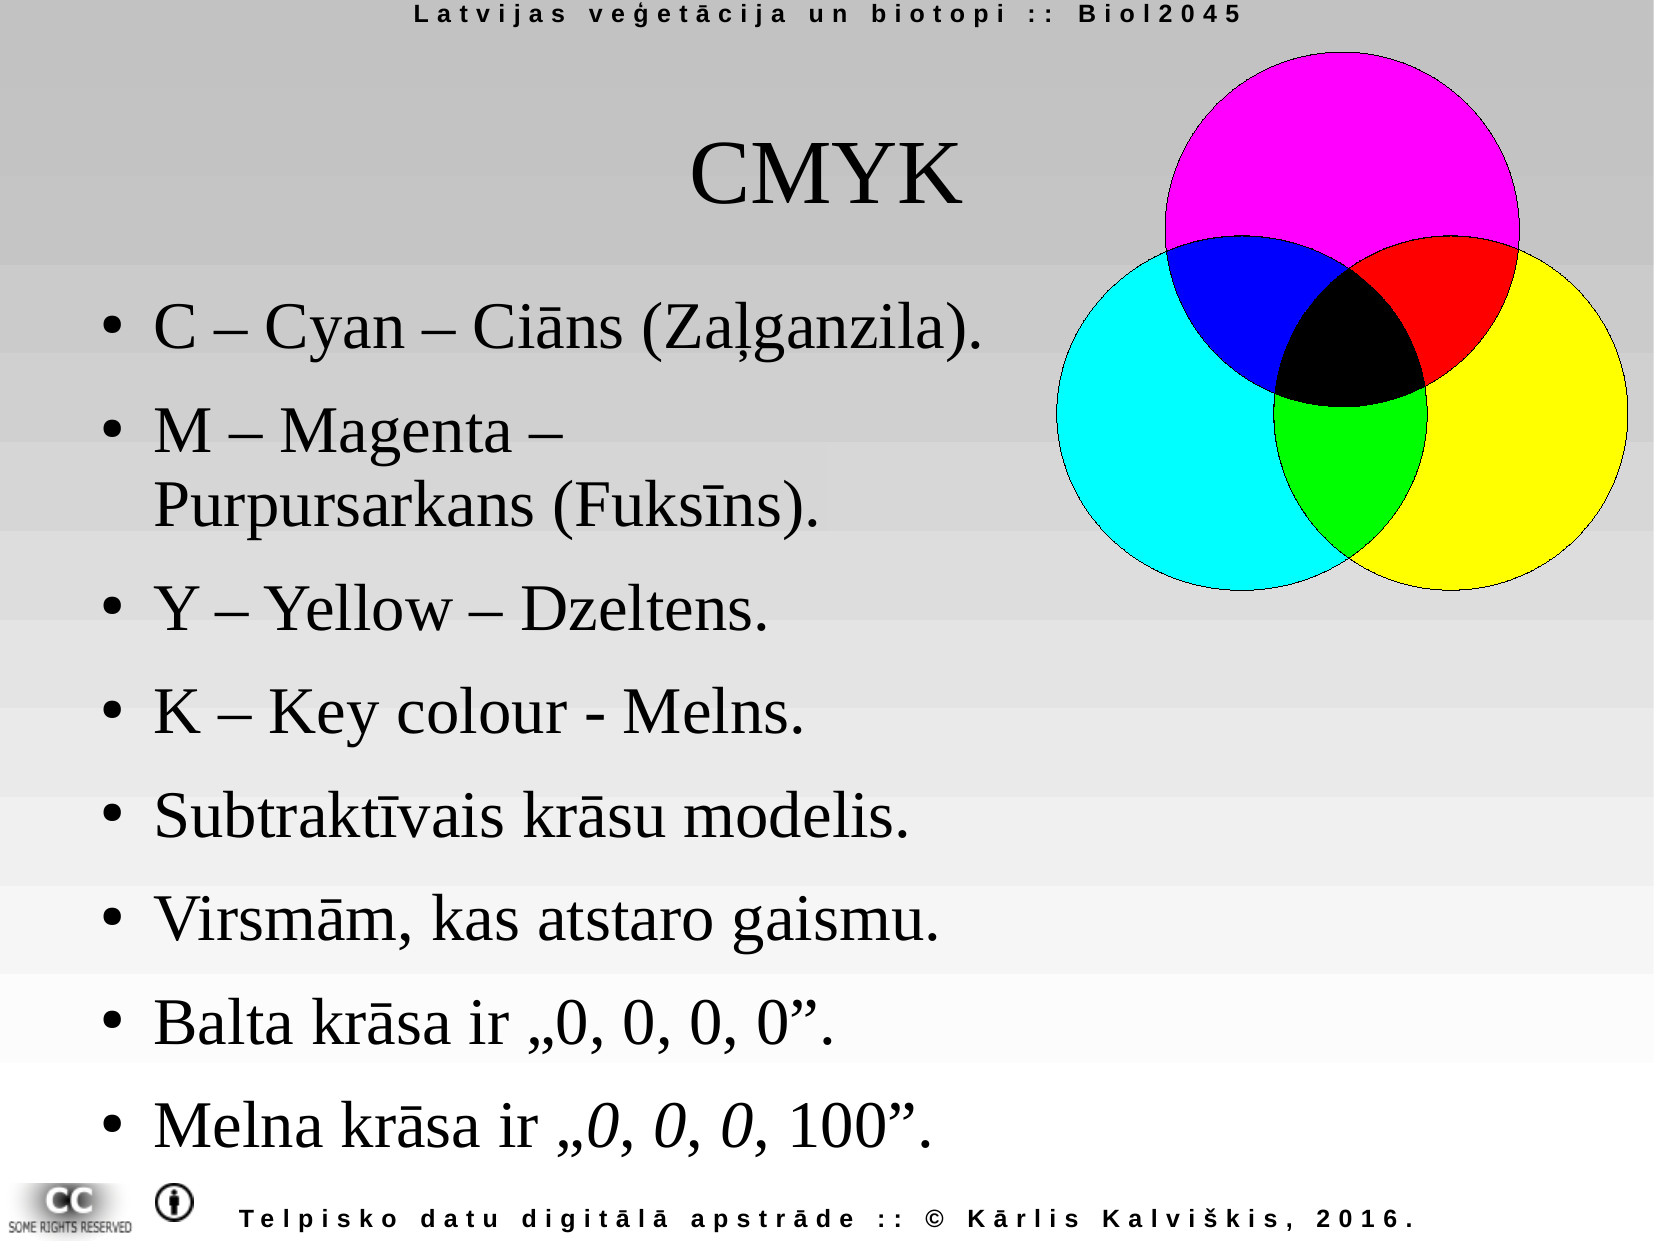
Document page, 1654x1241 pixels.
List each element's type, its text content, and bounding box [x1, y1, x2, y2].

text_box [1056, 52, 1628, 591]
title CMYK [29, 49, 1625, 296]
list C – Cyan – Ciāns (Zaļganzila). M – Magenta – Purpursarkans (Fuksīns). Y – Yellow – Dzeltens. K – Key colour - Melns. Subtraktīvais krāsu modelis. Virsmām, kas atstaro gaismu. Balta krāsa ir „0, 0, 0, 0”. Melna krāsa ir „0, 0, 0, 100”. [82, 289, 1571, 1163]
picture [0, 0, 1654, 1241]
